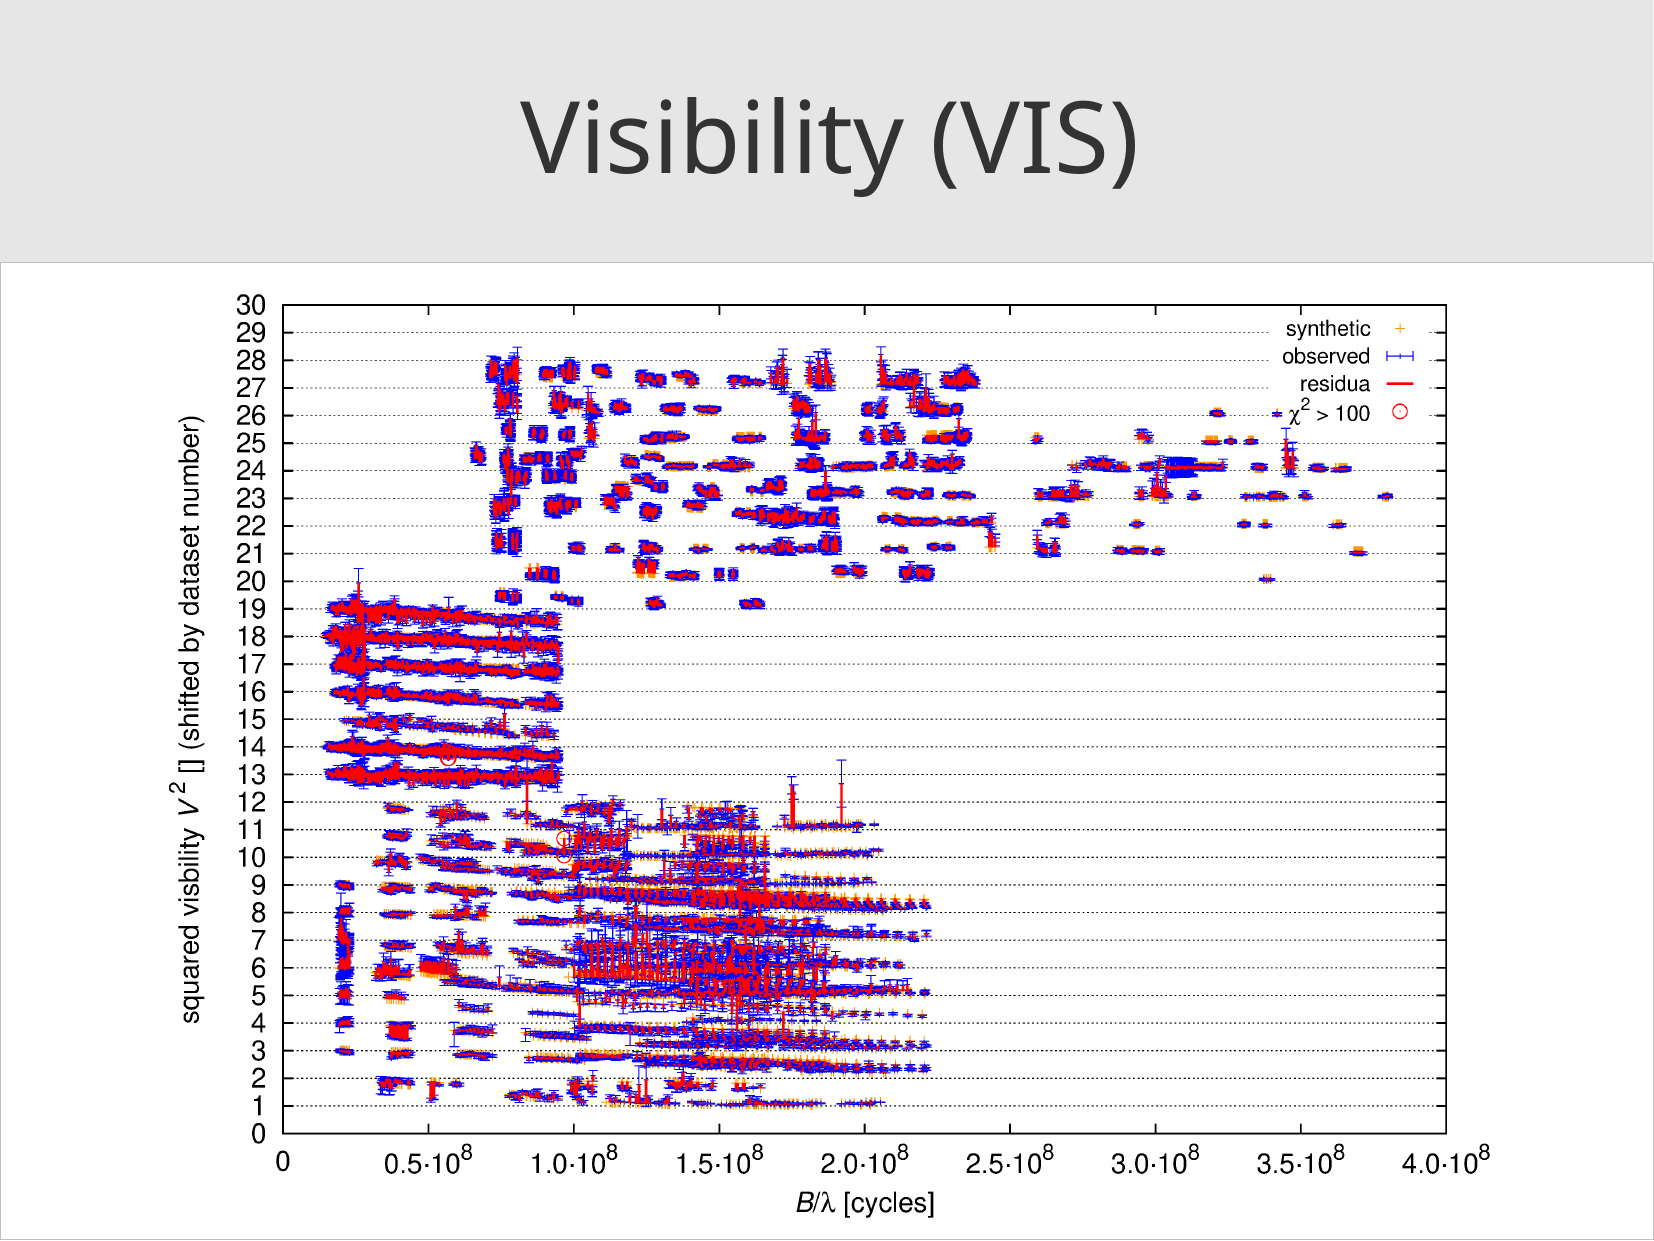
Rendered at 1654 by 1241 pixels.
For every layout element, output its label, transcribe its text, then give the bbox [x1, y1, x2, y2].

picture [167, 292, 1491, 1219]
title Visibility (VIS) [124, 31, 1537, 239]
